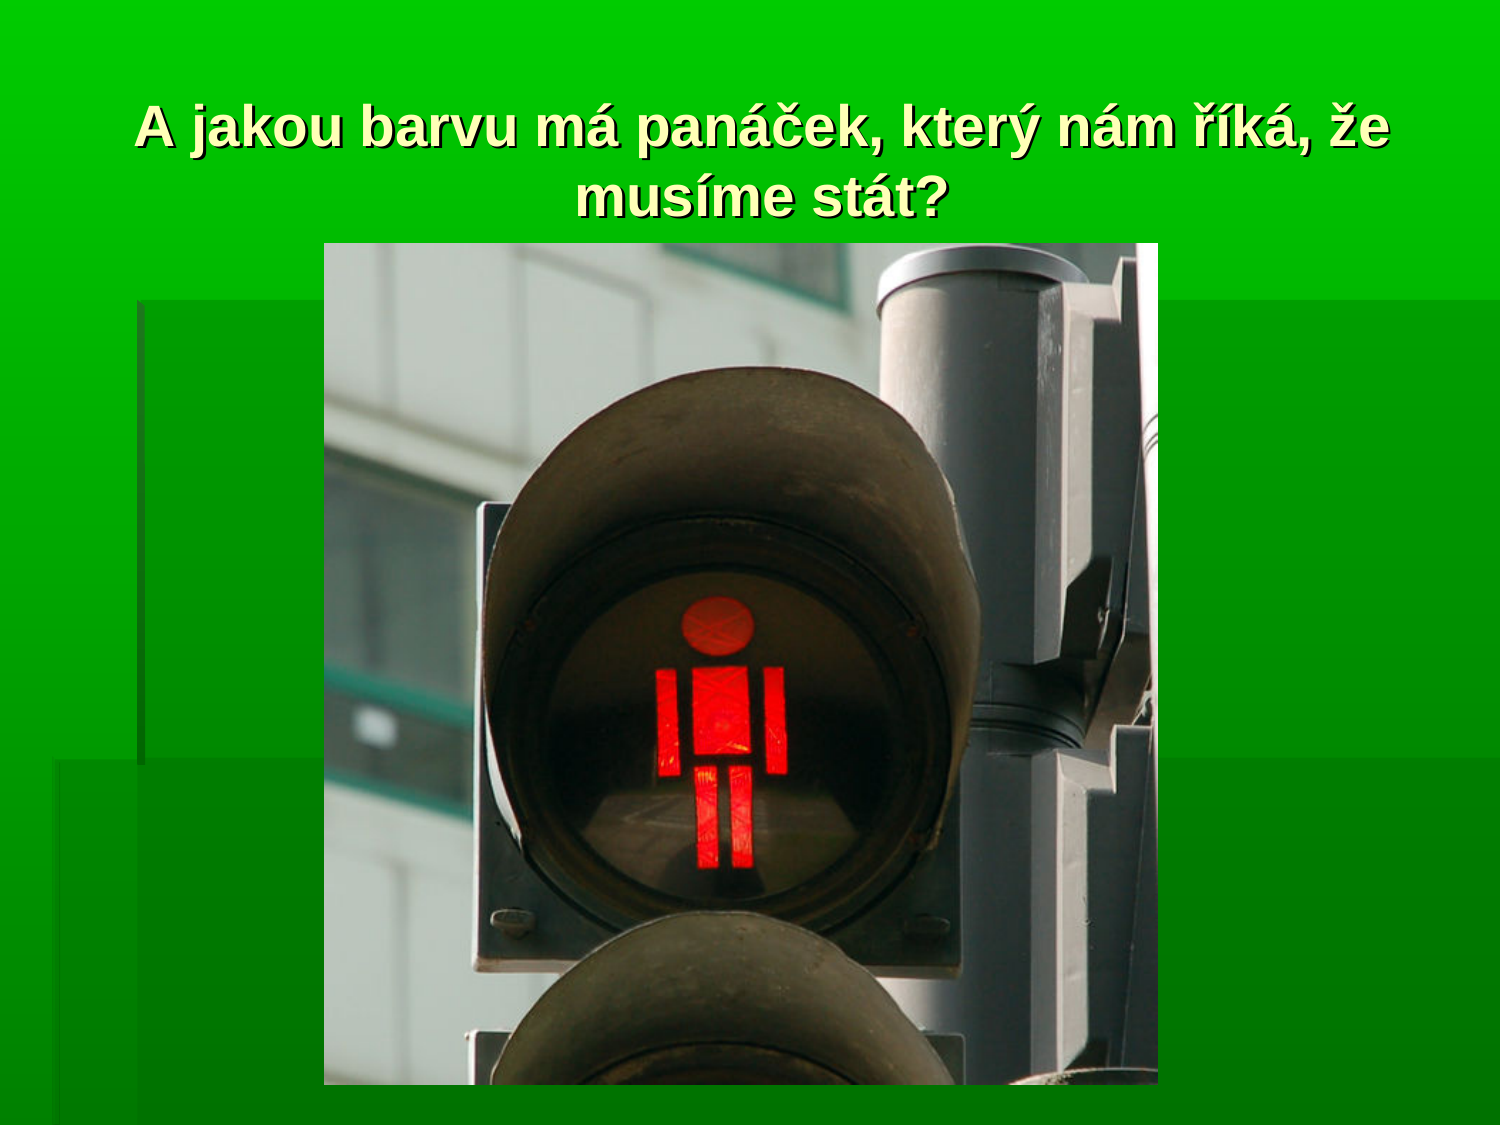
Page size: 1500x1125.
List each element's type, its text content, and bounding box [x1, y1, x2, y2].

picture [324, 243, 1158, 1085]
title A jakou barvu má panáček, který nám říká, že musíme stát? [75, 40, 1451, 276]
